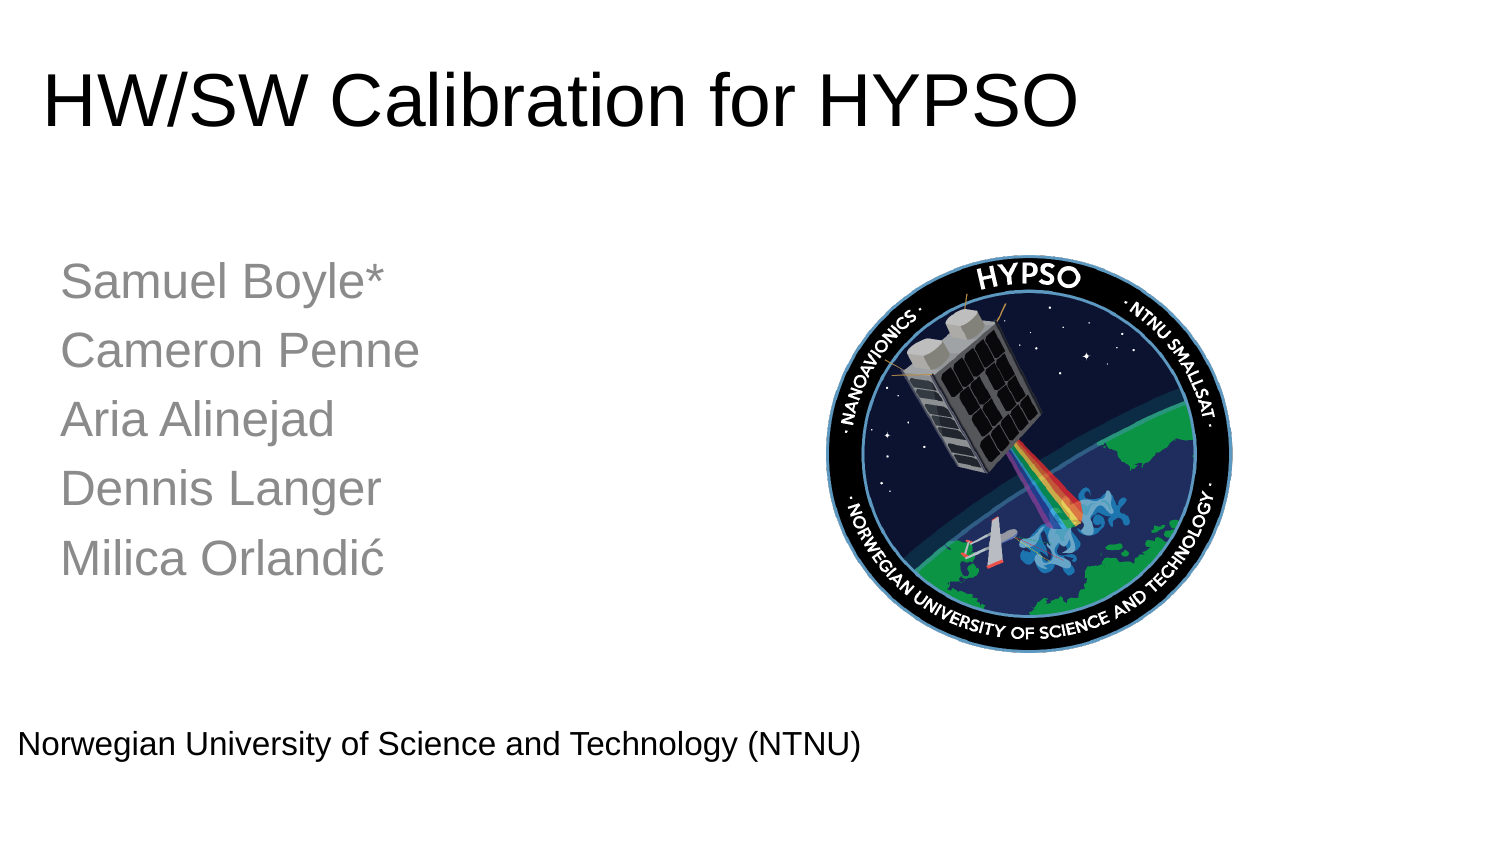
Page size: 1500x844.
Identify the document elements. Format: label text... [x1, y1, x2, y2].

subtitle Samuel Boyle* Cameron Penne Aria Alinejad Dennis Langer Milica Orlandić [60, 248, 563, 587]
text_box Norwegian University of Science and Technology (NTNU) [17, 722, 908, 770]
title HW/SW Calibration for HYPSO [42, 51, 1318, 340]
picture [813, 248, 1242, 662]
